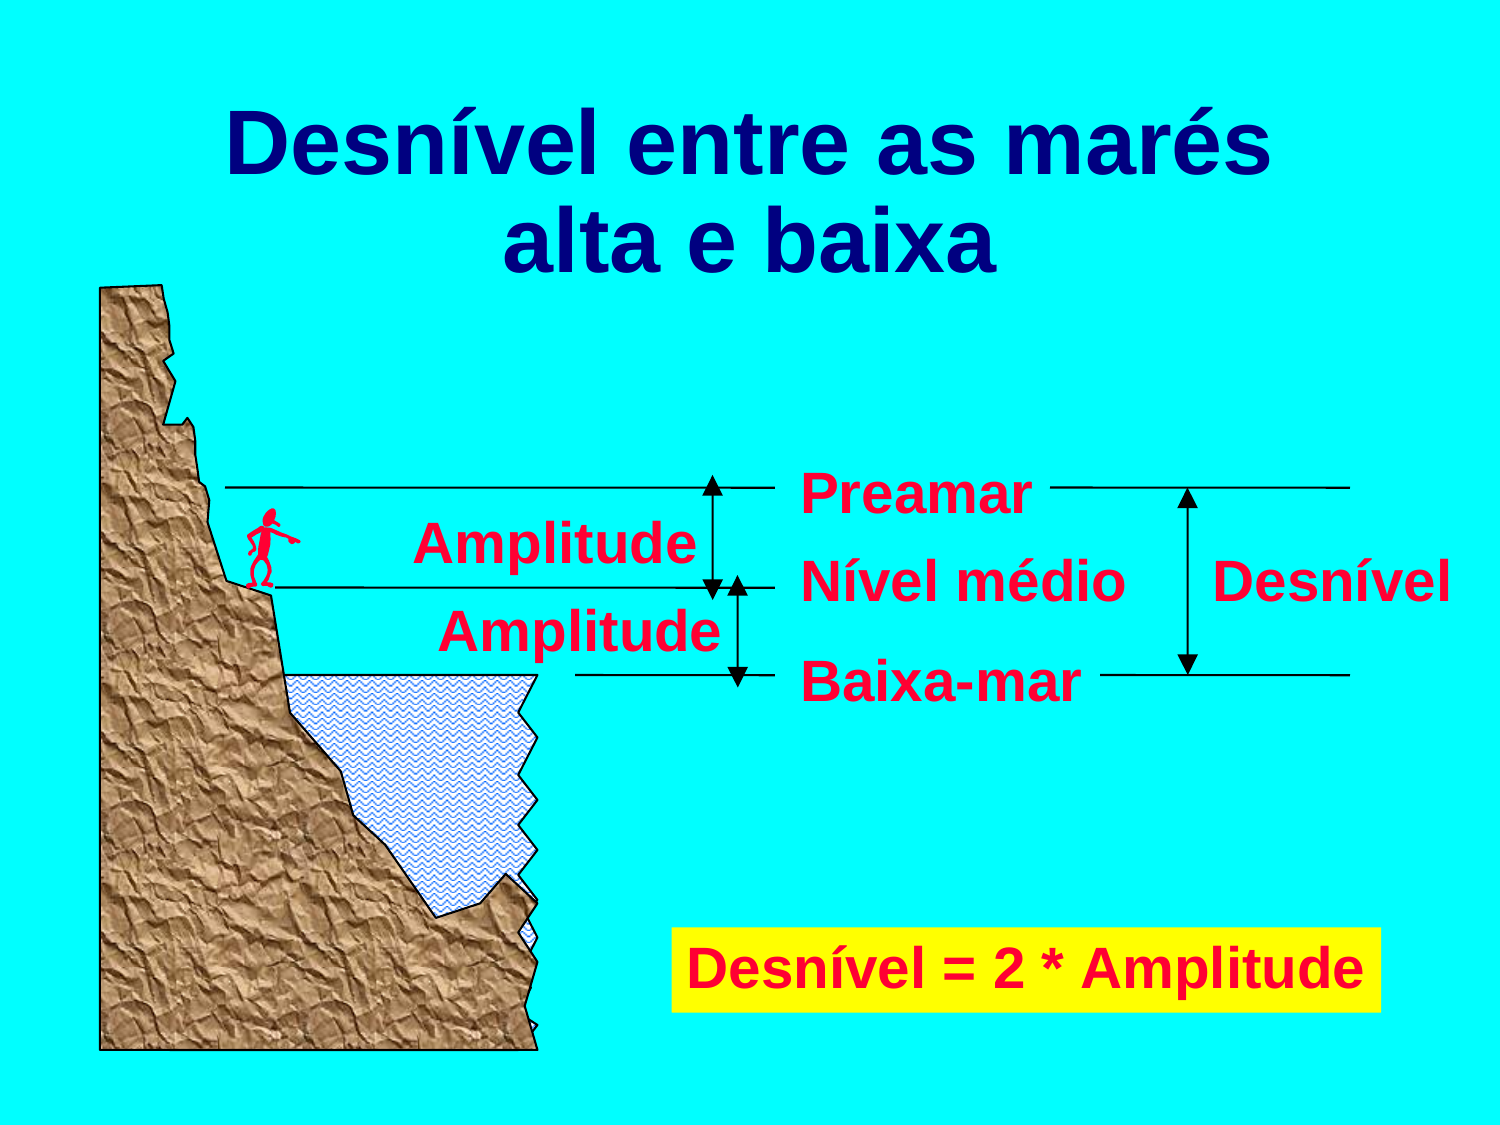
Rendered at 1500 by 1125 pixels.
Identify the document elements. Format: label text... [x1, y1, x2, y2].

text_box Desnível [1197, 539, 1468, 623]
text_box [99, 285, 538, 1051]
text_box Nível médio [785, 539, 1143, 623]
text_box Desnível = 2 * Amplitude [671, 927, 1382, 1010]
text_box Preamar [785, 452, 1050, 535]
text_box Amplitude [397, 502, 713, 585]
text_box Amplitude [422, 589, 738, 673]
text_box [263, 509, 280, 526]
text_box Baixa-mar [785, 639, 1098, 723]
title Desnível entre as marés alta e baixa [125, 70, 1375, 318]
